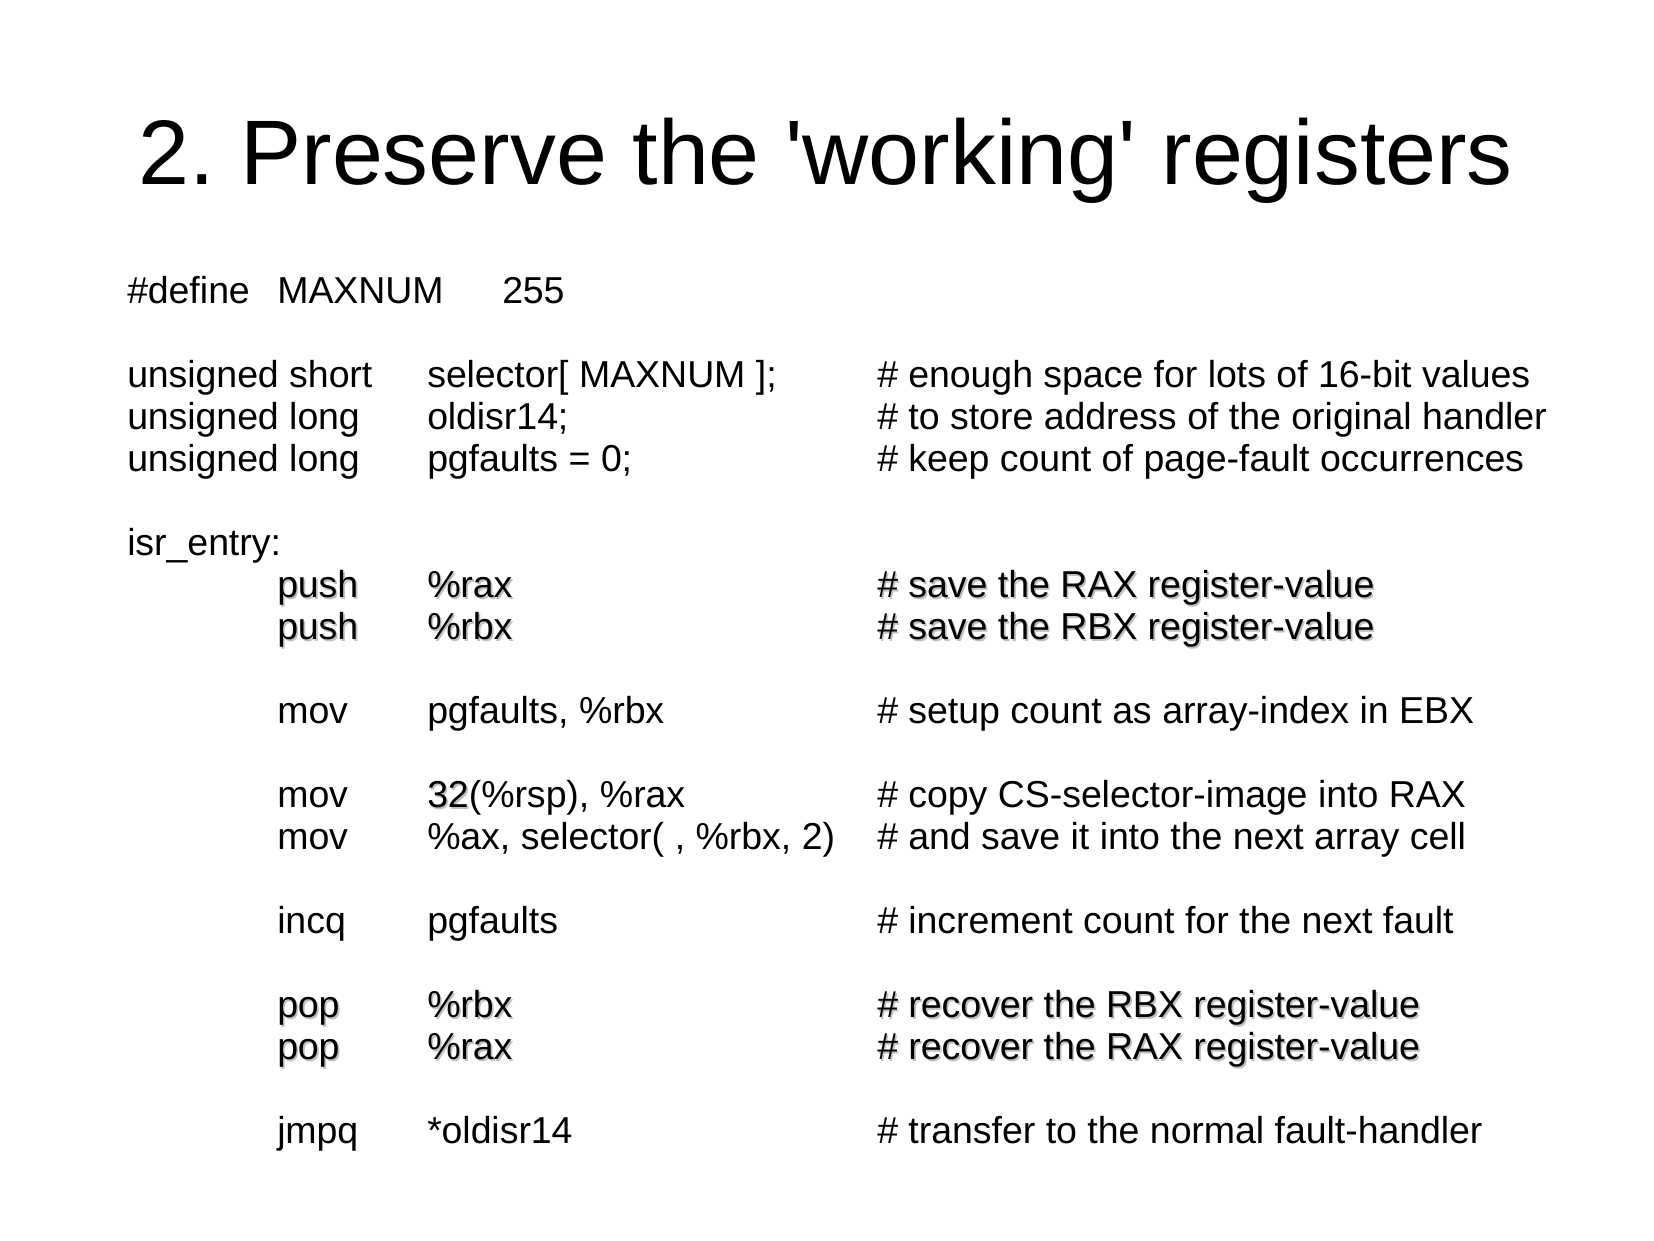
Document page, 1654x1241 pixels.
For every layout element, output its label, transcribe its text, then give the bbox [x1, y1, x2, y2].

text_box #define MAXNUM 255 unsigned short selector[ MAXNUM ]; # enough space for lots of 16-bit values unsigned long oldisr14; # to store address of the original handler unsigned long pgfaults = 0; # keep count of page-fault occurrences isr_entry: push %rax # save the RAX register-value push %rbx # save the RBX register-value mov pgfaults, %rbx # setup count as array-index in EBX mov 32(%rsp), %rax # copy CS-selector-image into RAX mov %ax, selector( , %rbx, 2) # and save it into the next array cell incq pgfaults # increment count for the next fault pop %rbx # recover the RBX register-value pop %rax # recover the RAX register-value jmpq *oldisr14 # transfer to the normal fault-handler [112, 262, 1576, 1202]
title 2. Preserve the 'working' registers [82, 49, 1571, 257]
